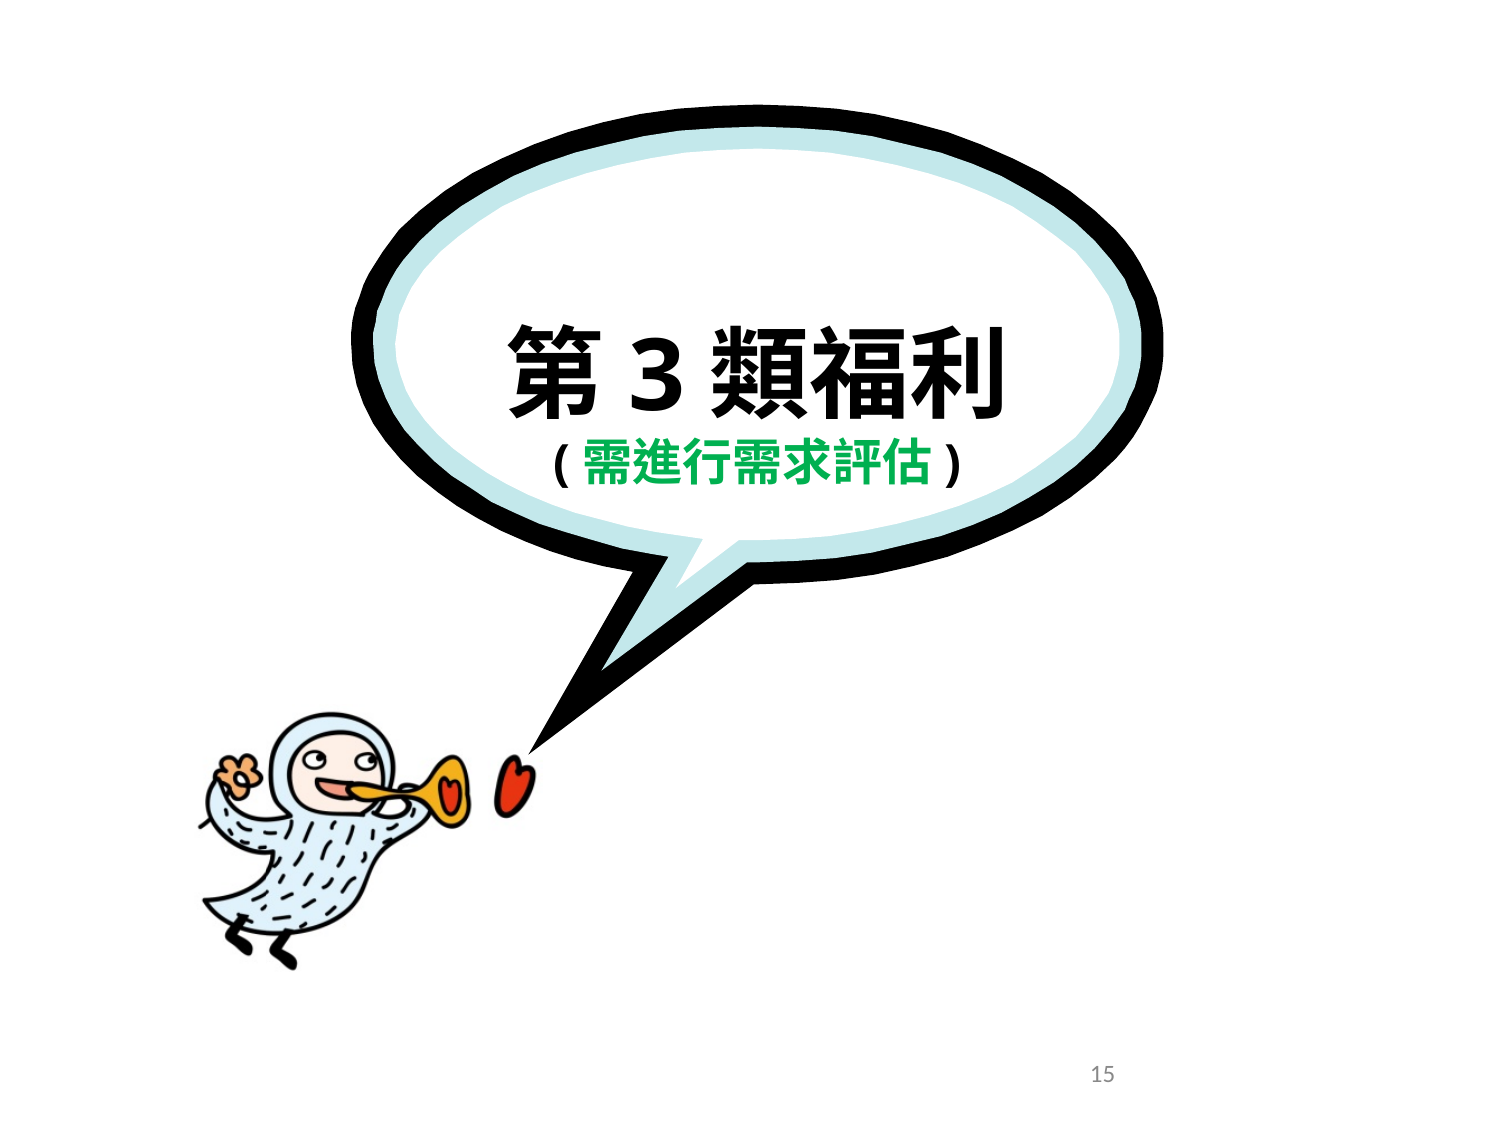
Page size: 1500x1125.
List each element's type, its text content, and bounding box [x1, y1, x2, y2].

title 第3類福利 (需進行需求評估) [438, 302, 1077, 409]
text_box 15 [1074, 1042, 1426, 1103]
picture [194, 101, 1166, 972]
